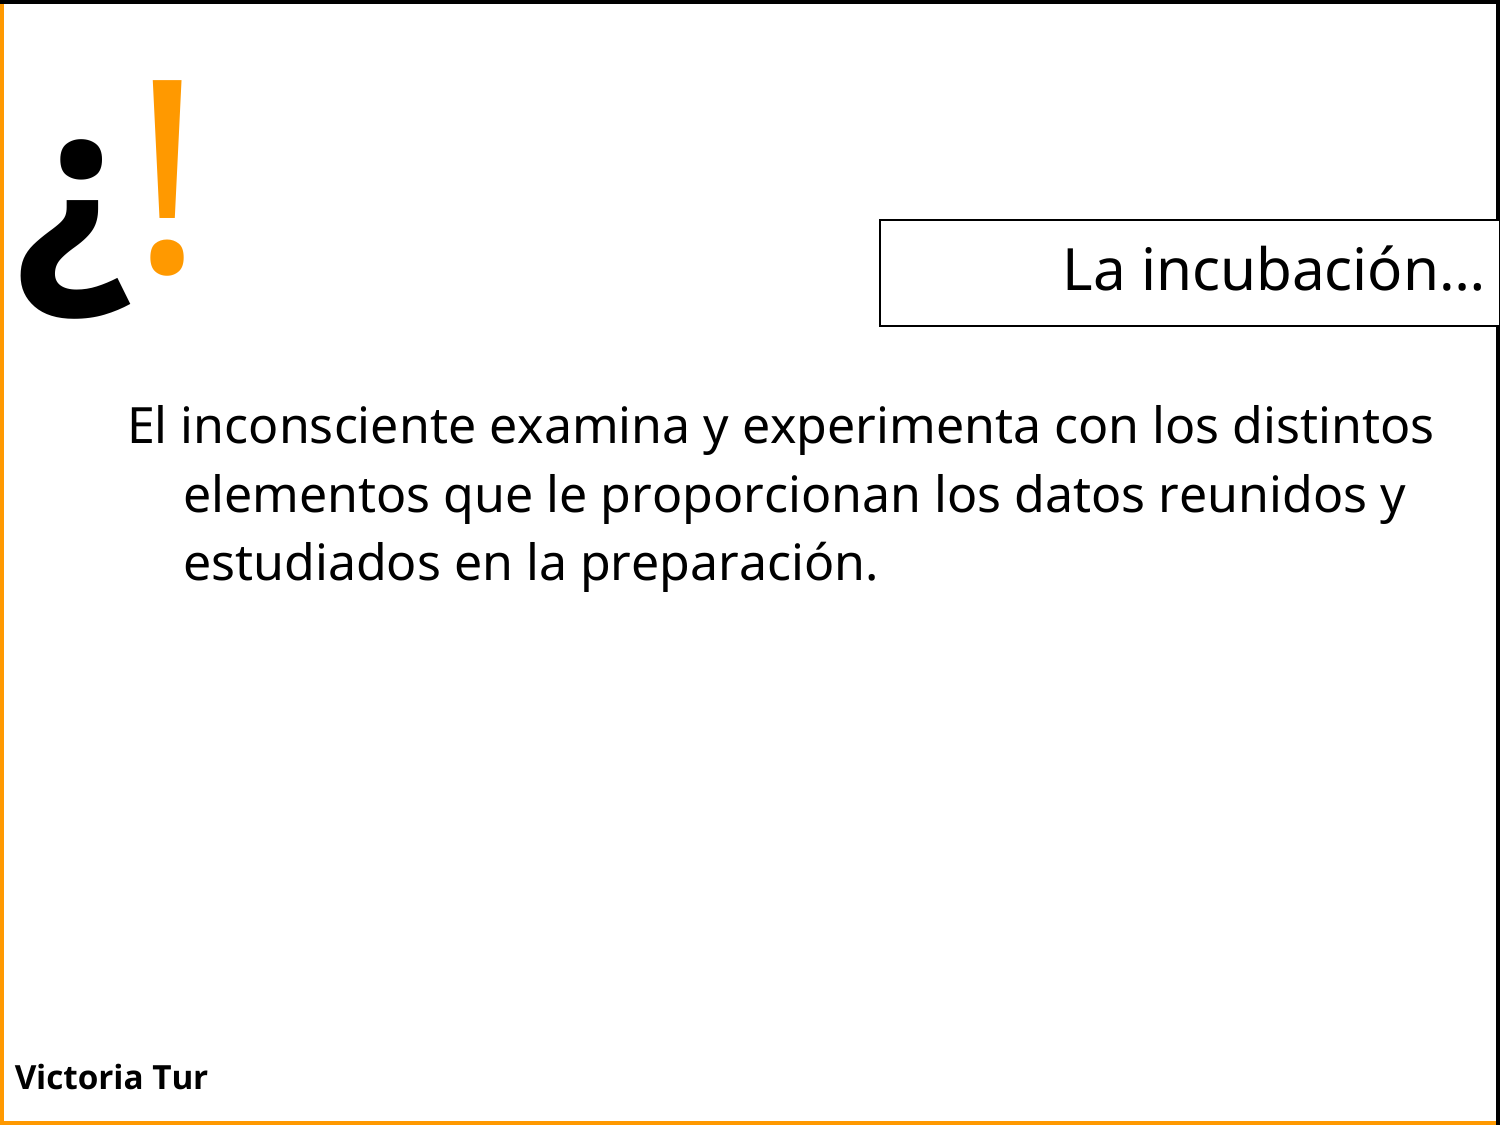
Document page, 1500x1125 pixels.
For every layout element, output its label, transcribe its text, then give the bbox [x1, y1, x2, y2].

text_box La incubación… [879, 219, 1500, 327]
list El inconsciente examina y experimenta con los distintos elementos que le proporcionan los datos reunidos y estudiados en la preparación. [112, 382, 1463, 1125]
